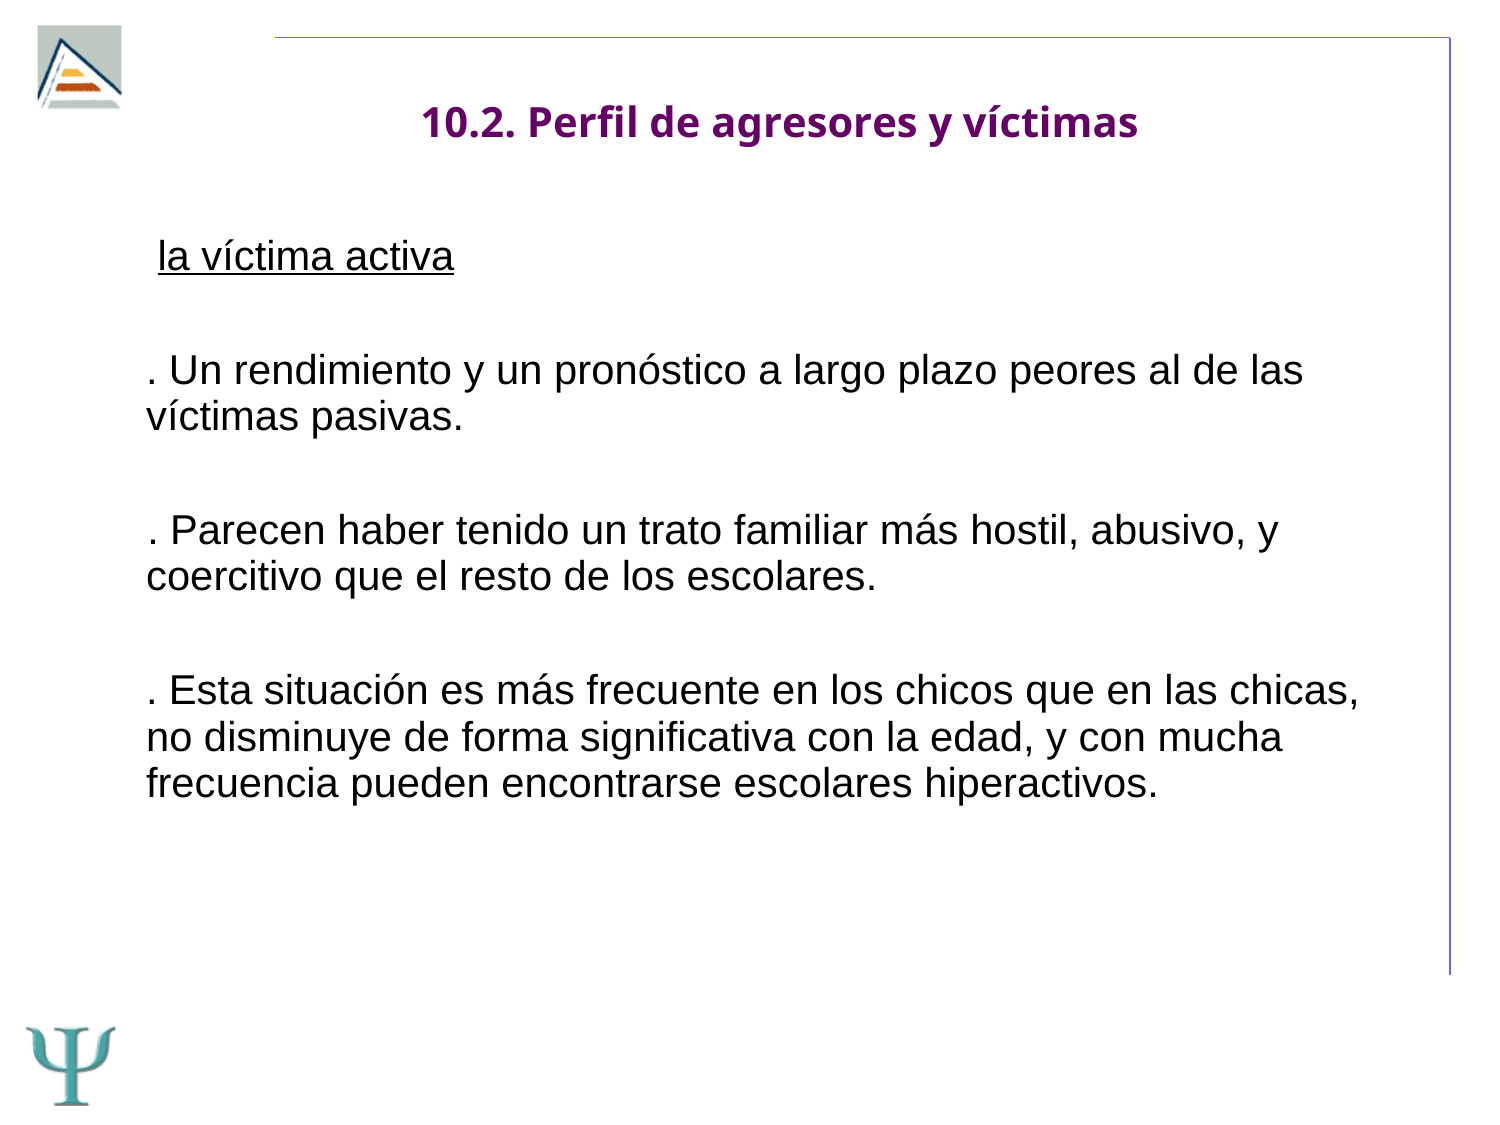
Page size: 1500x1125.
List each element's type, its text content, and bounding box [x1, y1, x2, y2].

picture [24, 1024, 116, 1106]
title 10.2. Perfil de agresores y víctimas [159, 74, 1401, 168]
picture [37, 24, 122, 109]
list la víctima activa . Un rendimiento y un pronóstico a largo plazo peores al de las víctimas pasivas. . Parecen haber tenido un trato familiar más hostil, abusivo, y coercitivo que el resto de los escolares. . Esta situación es más frecuente en los chicos que en las chicas, no disminuye de forma significativa con la edad, y con mucha frecuencia pueden encontrarse escolares hiperactivos. [75, 224, 1426, 1058]
